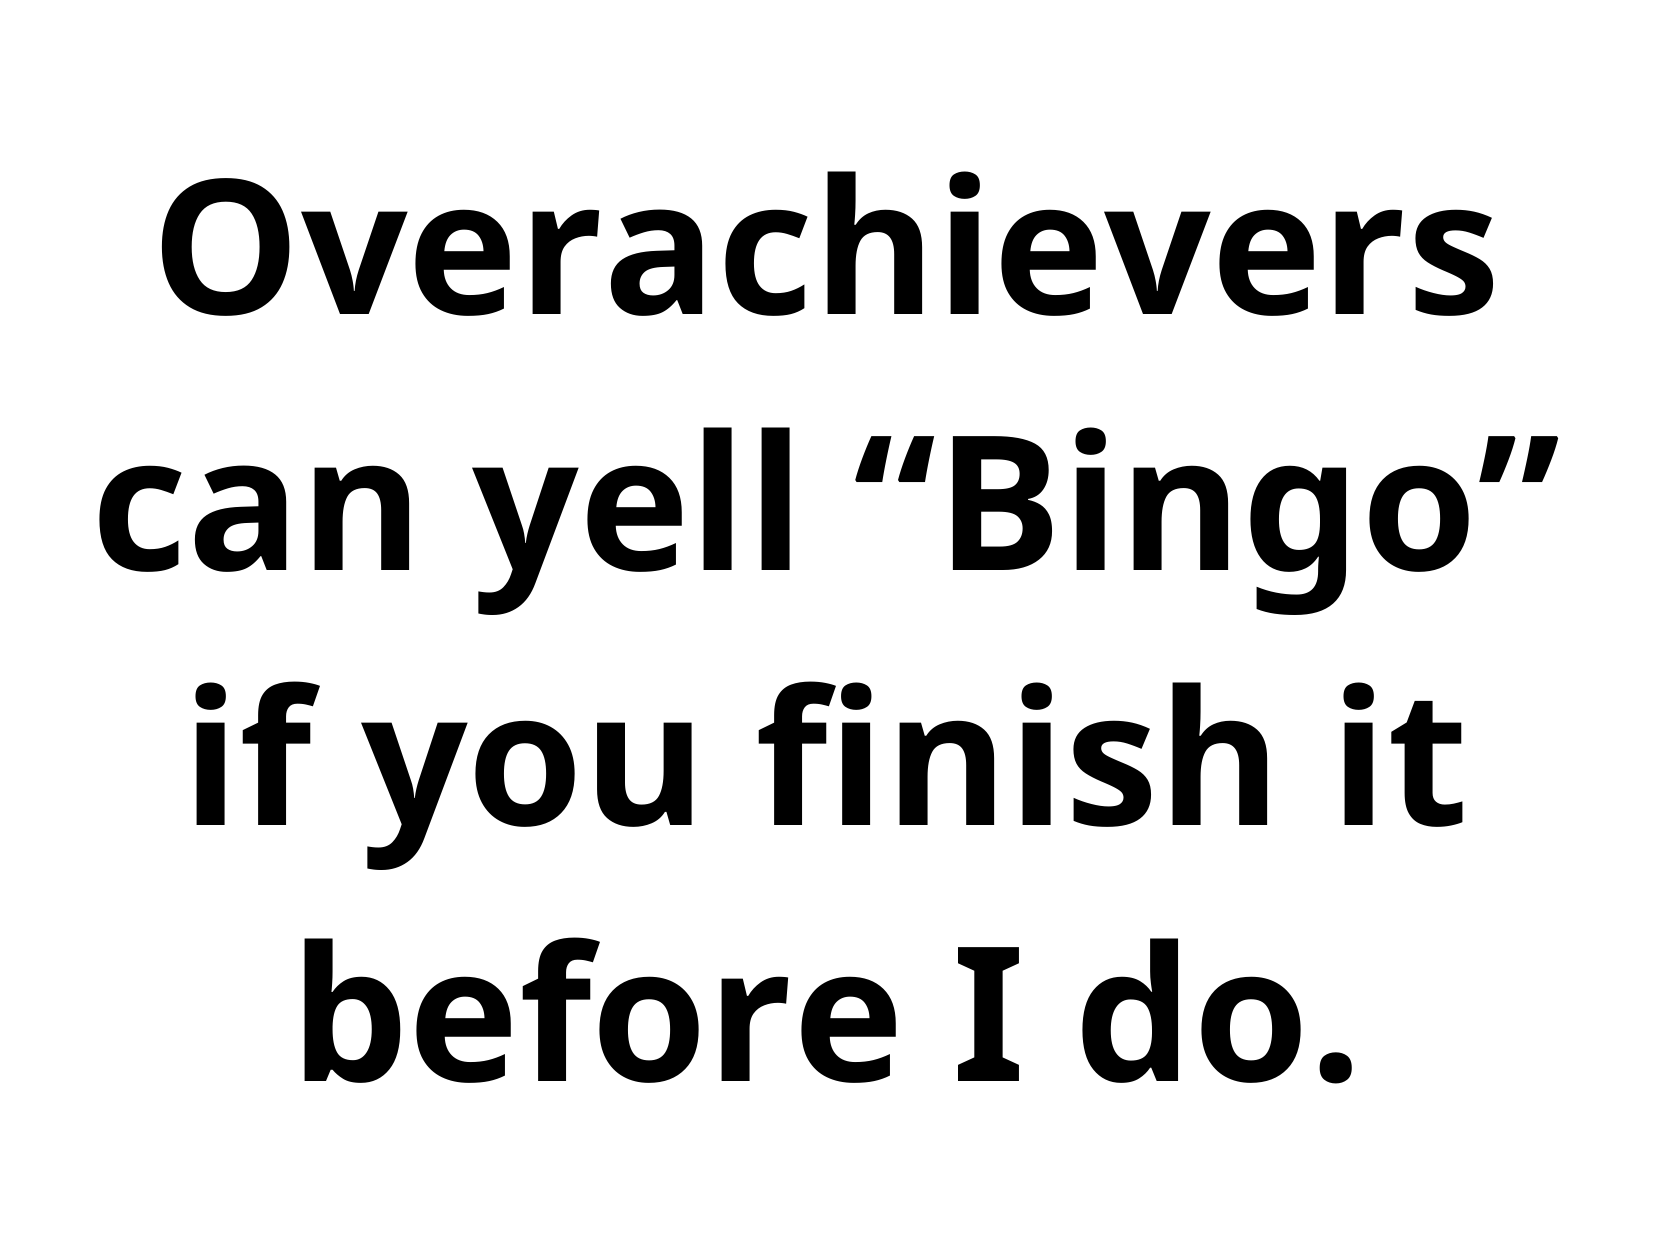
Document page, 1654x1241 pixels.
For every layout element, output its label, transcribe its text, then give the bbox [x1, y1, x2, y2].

title Overachievers can yell “Bingo” if you finish it before I do. [82, 49, 1571, 1201]
